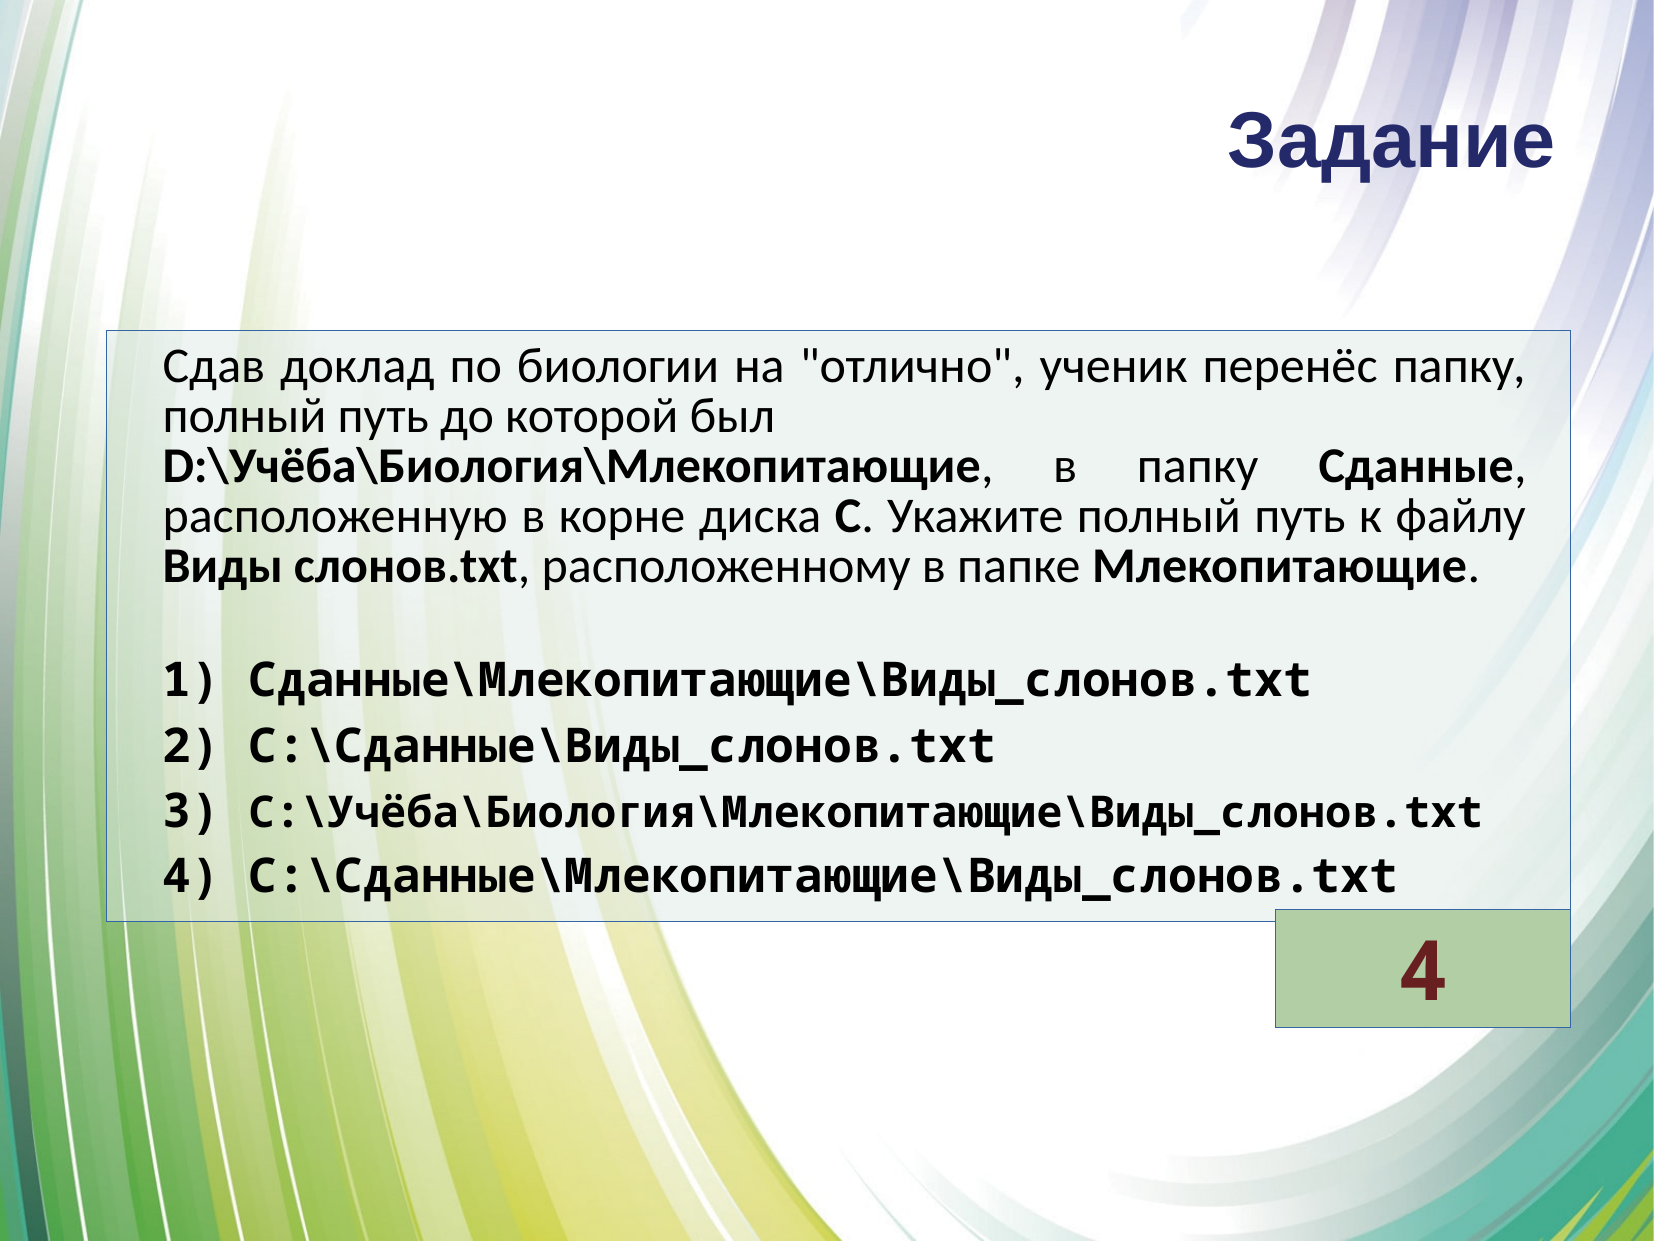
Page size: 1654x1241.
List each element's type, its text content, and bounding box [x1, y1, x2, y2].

picture [0, 0, 1654, 1241]
text_box 4 [1275, 909, 1571, 1028]
text_box Сдав доклад по биологии на "отлично", ученик перенёс папку, полный путь до которой был D:\Учёба\Биология\Млекопитающие, в папку Сданные, расположенную в корне диска С. Укажите полный путь к файлу Виды слонов.txt, расположенному в папке Млекопитающие. 1) Сданные\Млекопитающие\Виды_слонов.txt 2) С:\Сданные\Виды_слонов.txt 3) С:\Учёба\Биология\Млекопитающие\Виды_слонов.txt 4) С:\Сданные\Млекопитающие\Виды_слонов.txt [106, 330, 1571, 922]
text_box Задание [58, 58, 1571, 215]
